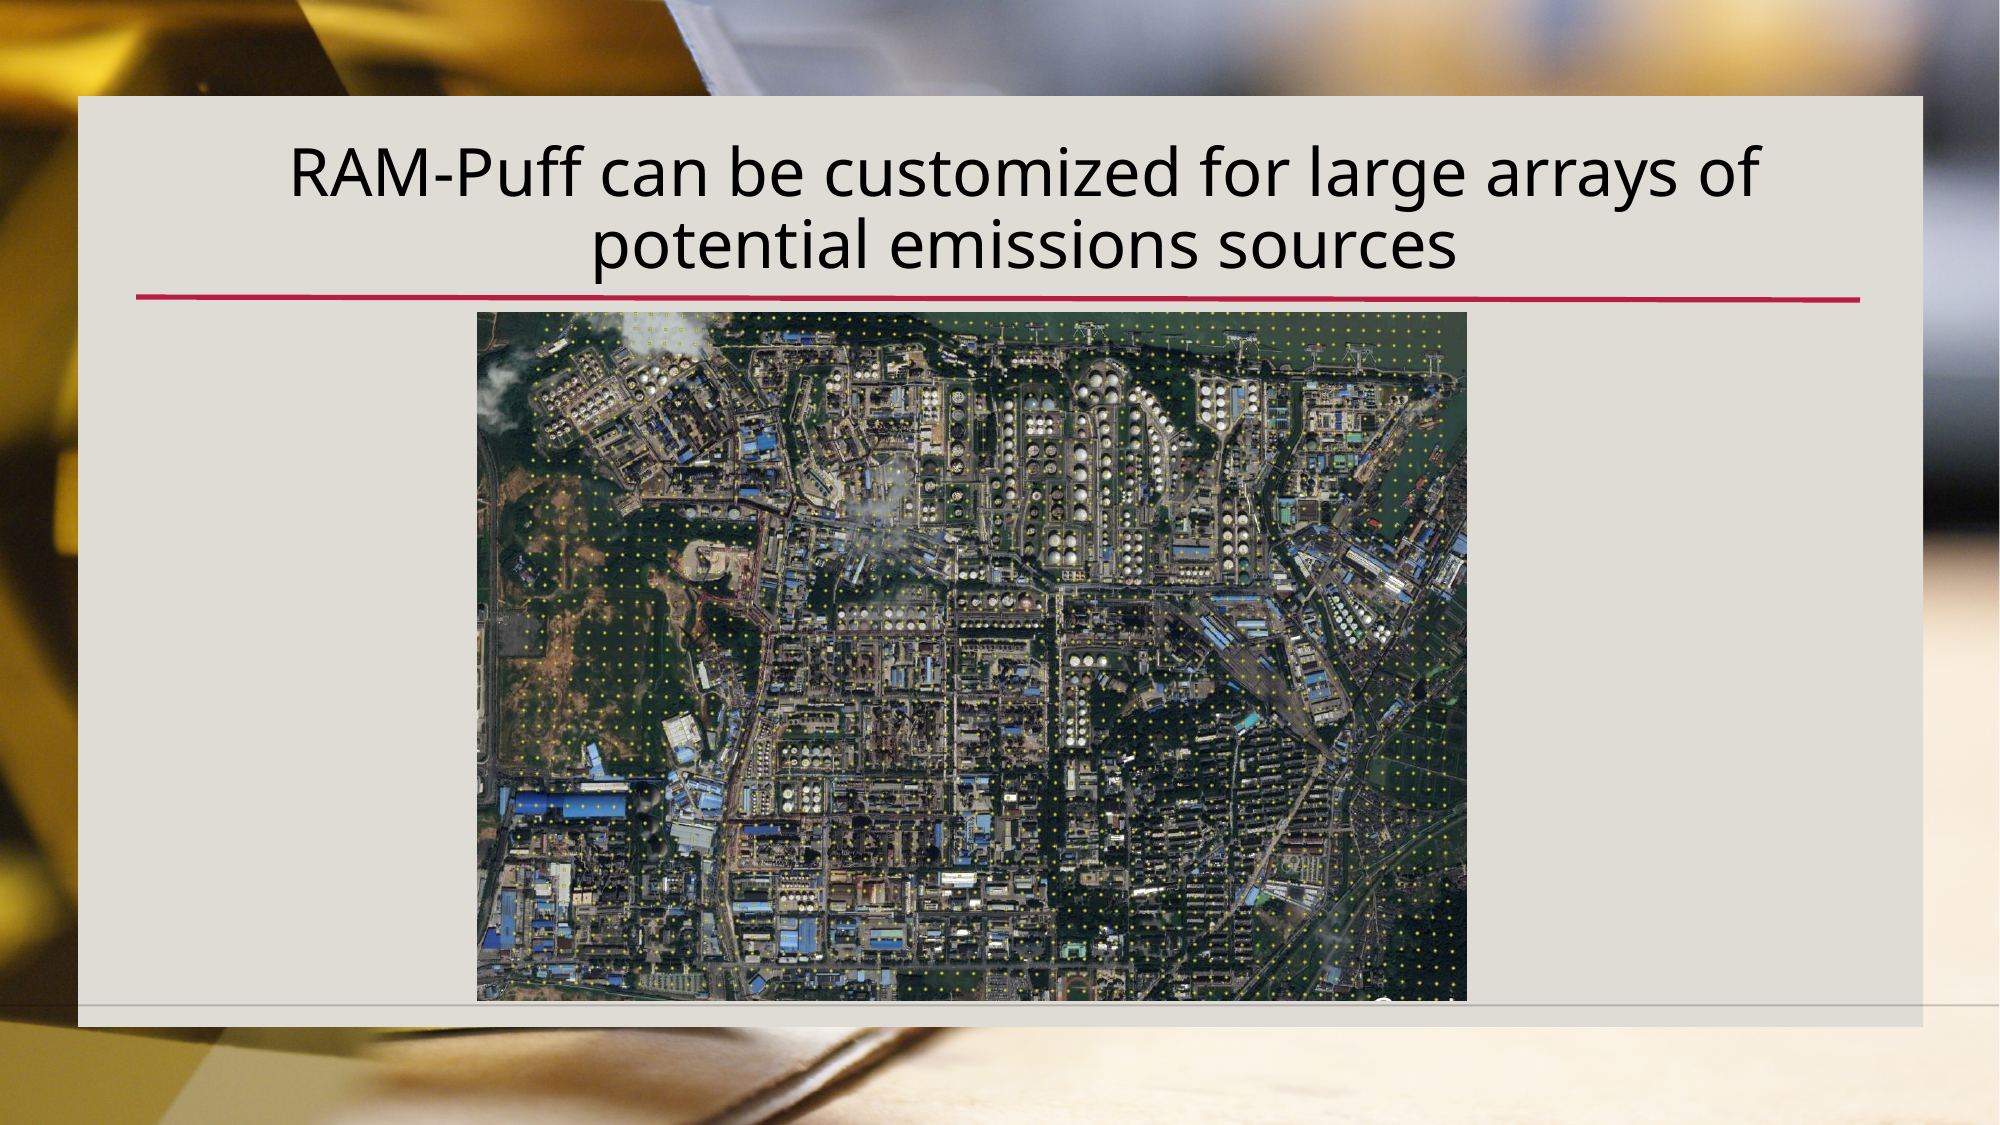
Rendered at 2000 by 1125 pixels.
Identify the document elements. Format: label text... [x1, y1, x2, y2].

title RAM-Puff can be customized for large arrays of potential emissions sources [237, 131, 1813, 305]
picture [0, 0, 2000, 1125]
